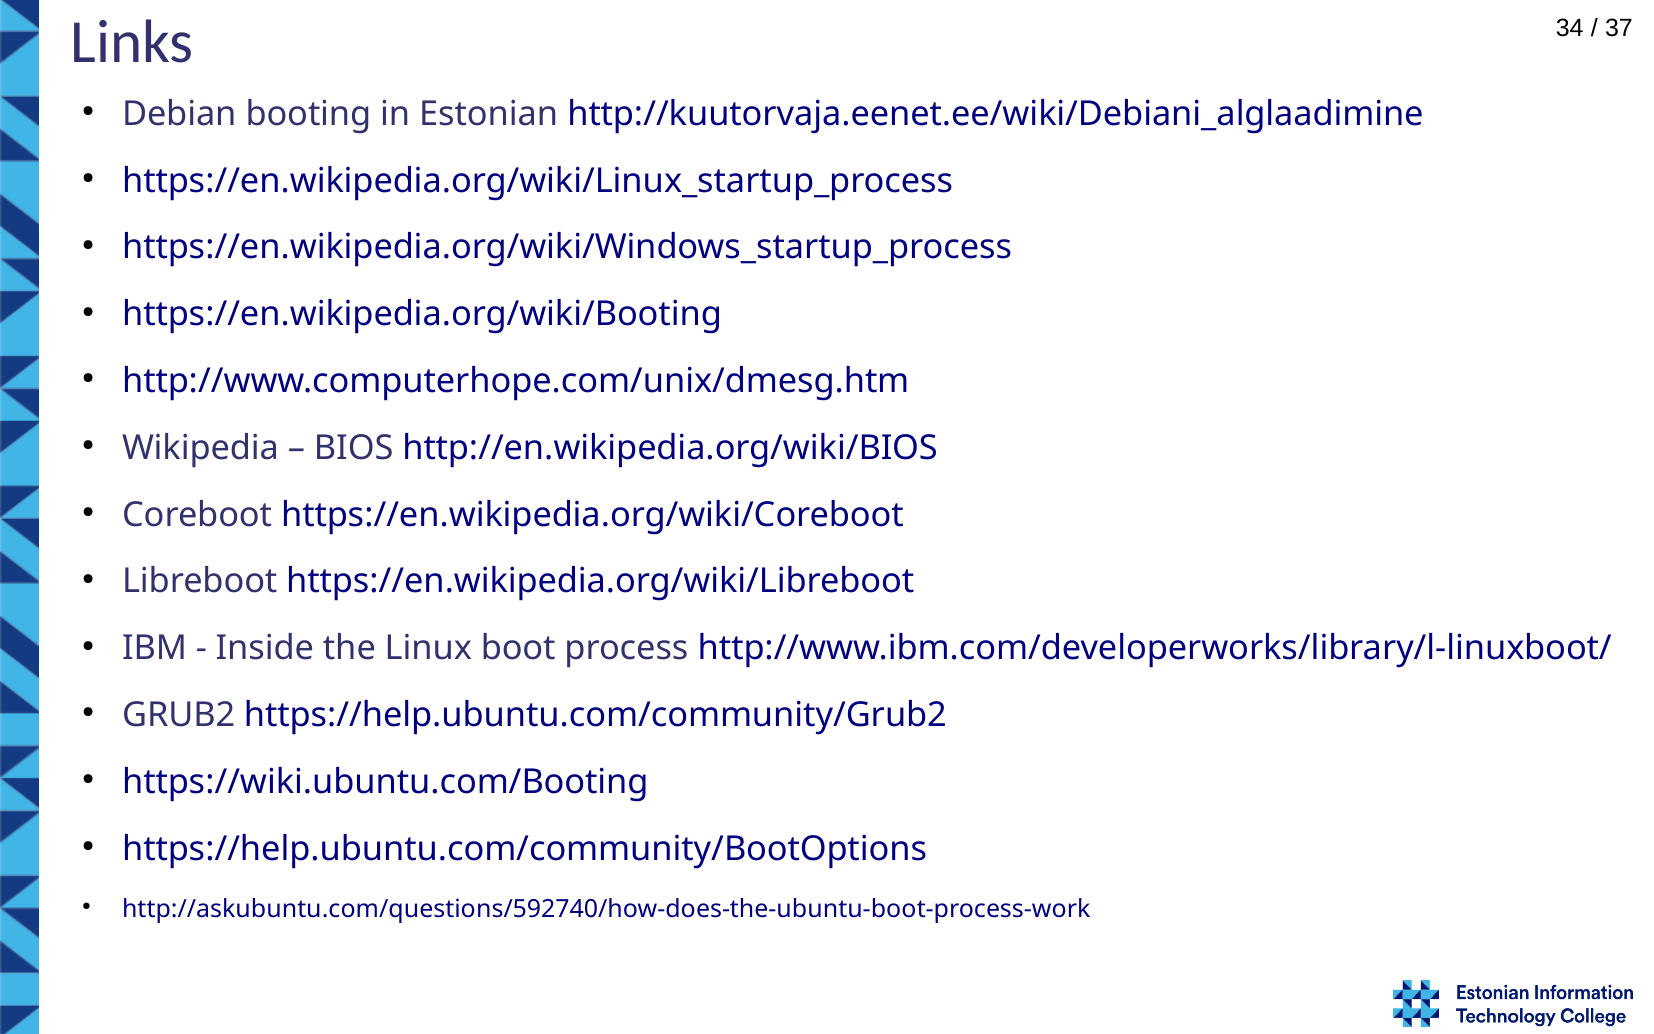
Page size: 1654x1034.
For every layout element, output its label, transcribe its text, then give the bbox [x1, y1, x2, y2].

picture [1393, 980, 1633, 1027]
title Links [70, 11, 1630, 83]
list Debian booting in Estonian http://kuutorvaja.eenet.ee/wiki/Debiani_alglaadimine https://en.wikipedia.org/wiki/Linux_startup_process https://en.wikipedia.org/wiki/Windows_startup_process https://en.wikipedia.org/wiki/Booting http://www.computerhope.com/unix/dmesg.htm Wikipedia – BIOS http://en.wikipedia.org/wiki/BIOS Coreboot https://en.wikipedia.org/wiki/Coreboot Libreboot https://en.wikipedia.org/wiki/Libreboot IBM - Inside the Linux boot process http://www.ibm.com/developerworks/library/l-linuxboot/ GRUB2 https://help.ubuntu.com/community/Grub2 https://wiki.ubuntu.com/Booting https://help.ubuntu.com/community/BootOptions http://askubuntu.com/questions/592740/how-does-the-ubuntu-boot-process-work [68, 88, 1625, 975]
